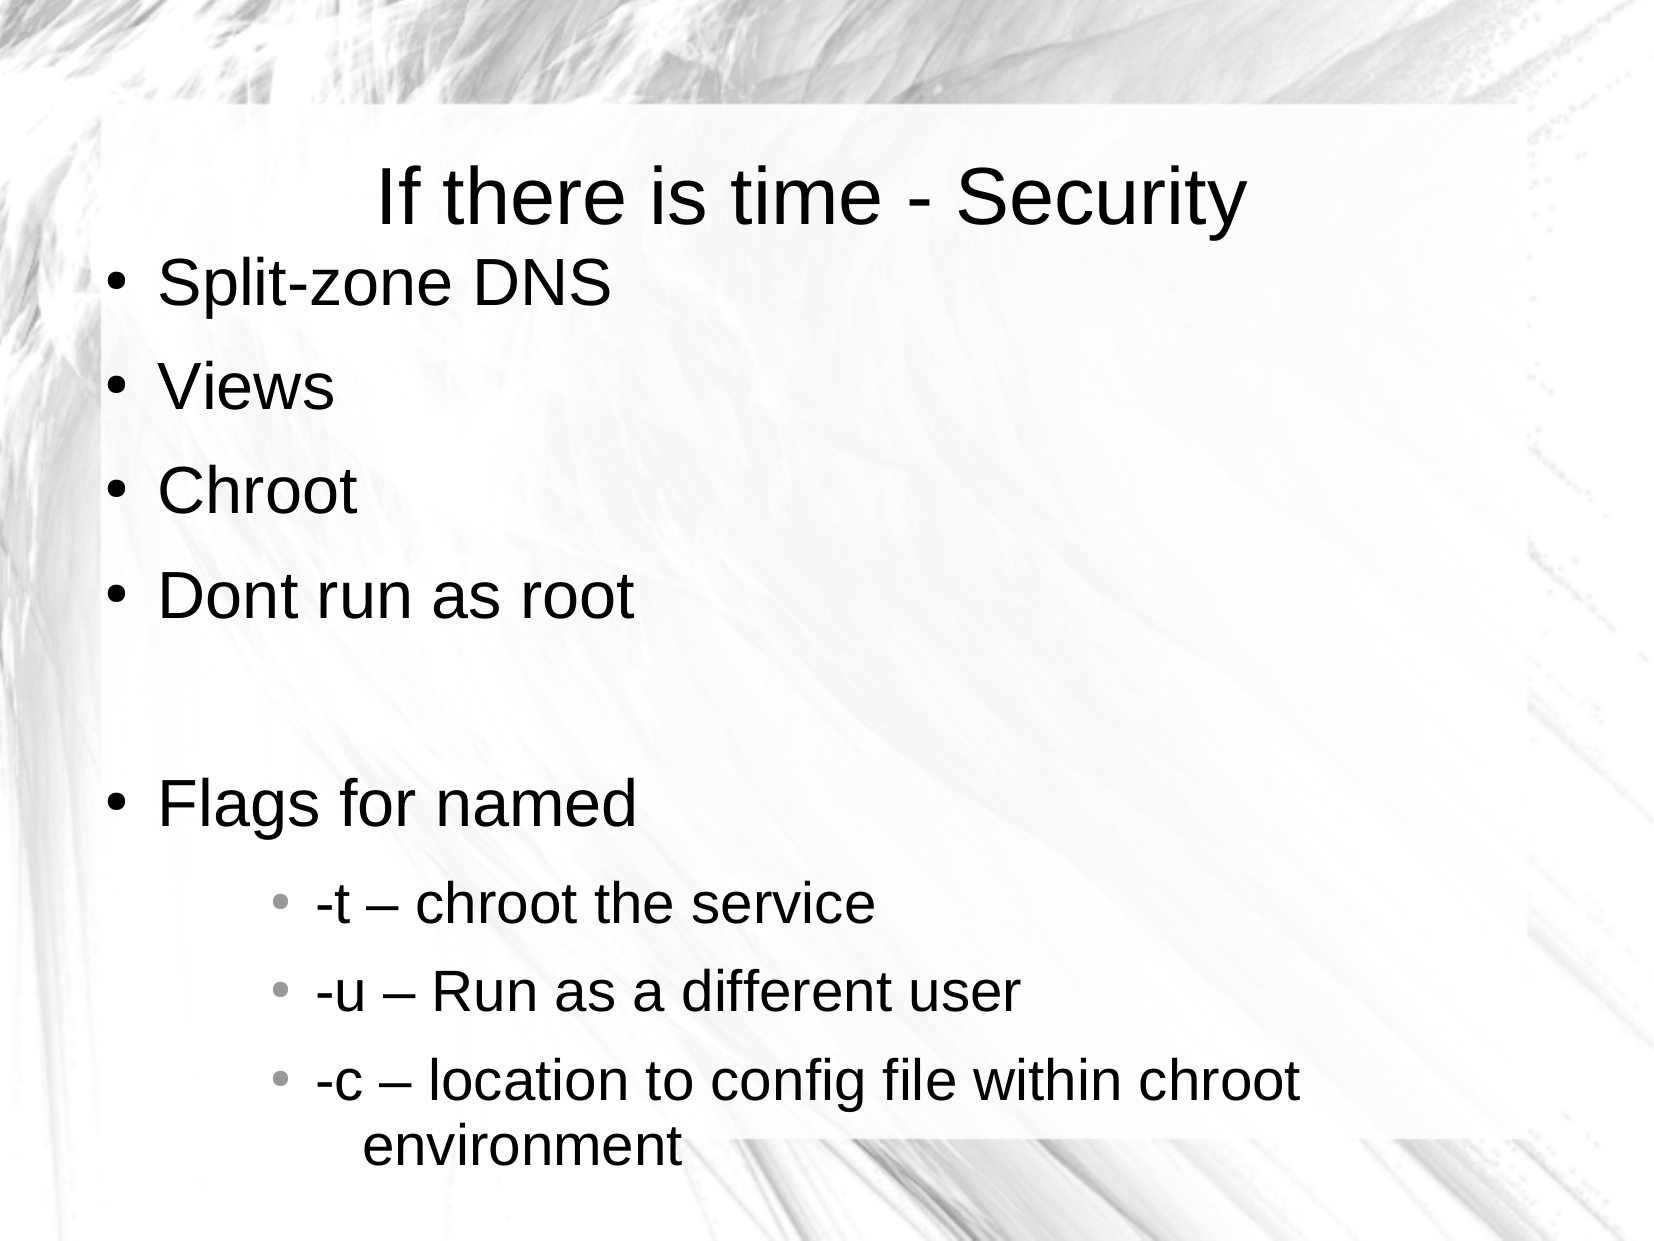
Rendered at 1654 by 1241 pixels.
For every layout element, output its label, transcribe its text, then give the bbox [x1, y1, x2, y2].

title If there is time - Security [118, 112, 1506, 244]
picture [0, 0, 1654, 1241]
list Split-zone DNS Views Chroot Dont run as root Flags for named -t – chroot the service -u – Run as a different user -c – location to config file within chroot environment [86, 244, 1576, 1178]
